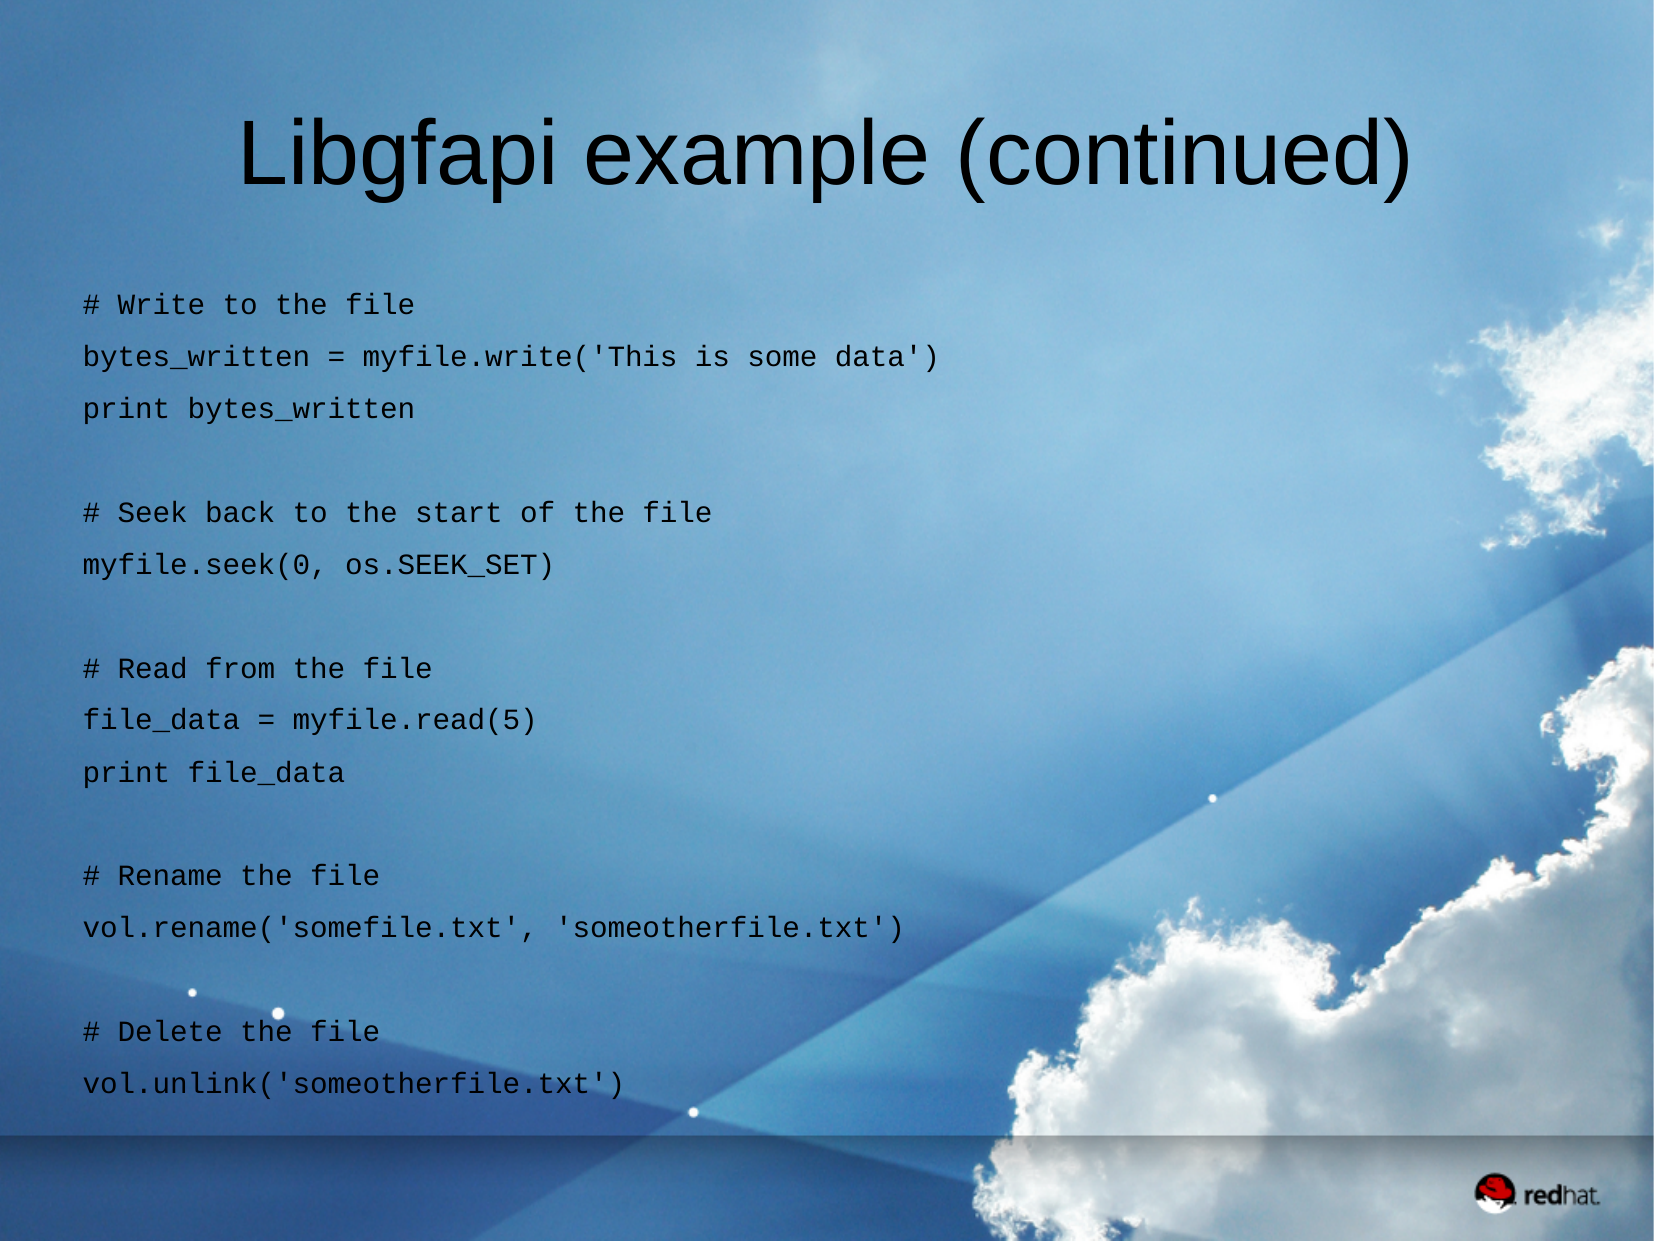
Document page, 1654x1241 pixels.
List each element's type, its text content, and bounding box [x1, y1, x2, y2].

list # Write to the file bytes_written = myfile.write('This is some data') print bytes_written # Seek back to the start of the file myfile.seek(0, os.SEEK_SET) # Read from the file file_data = myfile.read(5) print file_data # Rename the file vol.rename('somefile.txt', 'someotherfile.txt') # Delete the file vol.unlink('someotherfile.txt') [82, 238, 1571, 1111]
picture [0, 0, 1654, 1241]
title Libgfapi example (continued) [82, 49, 1571, 238]
